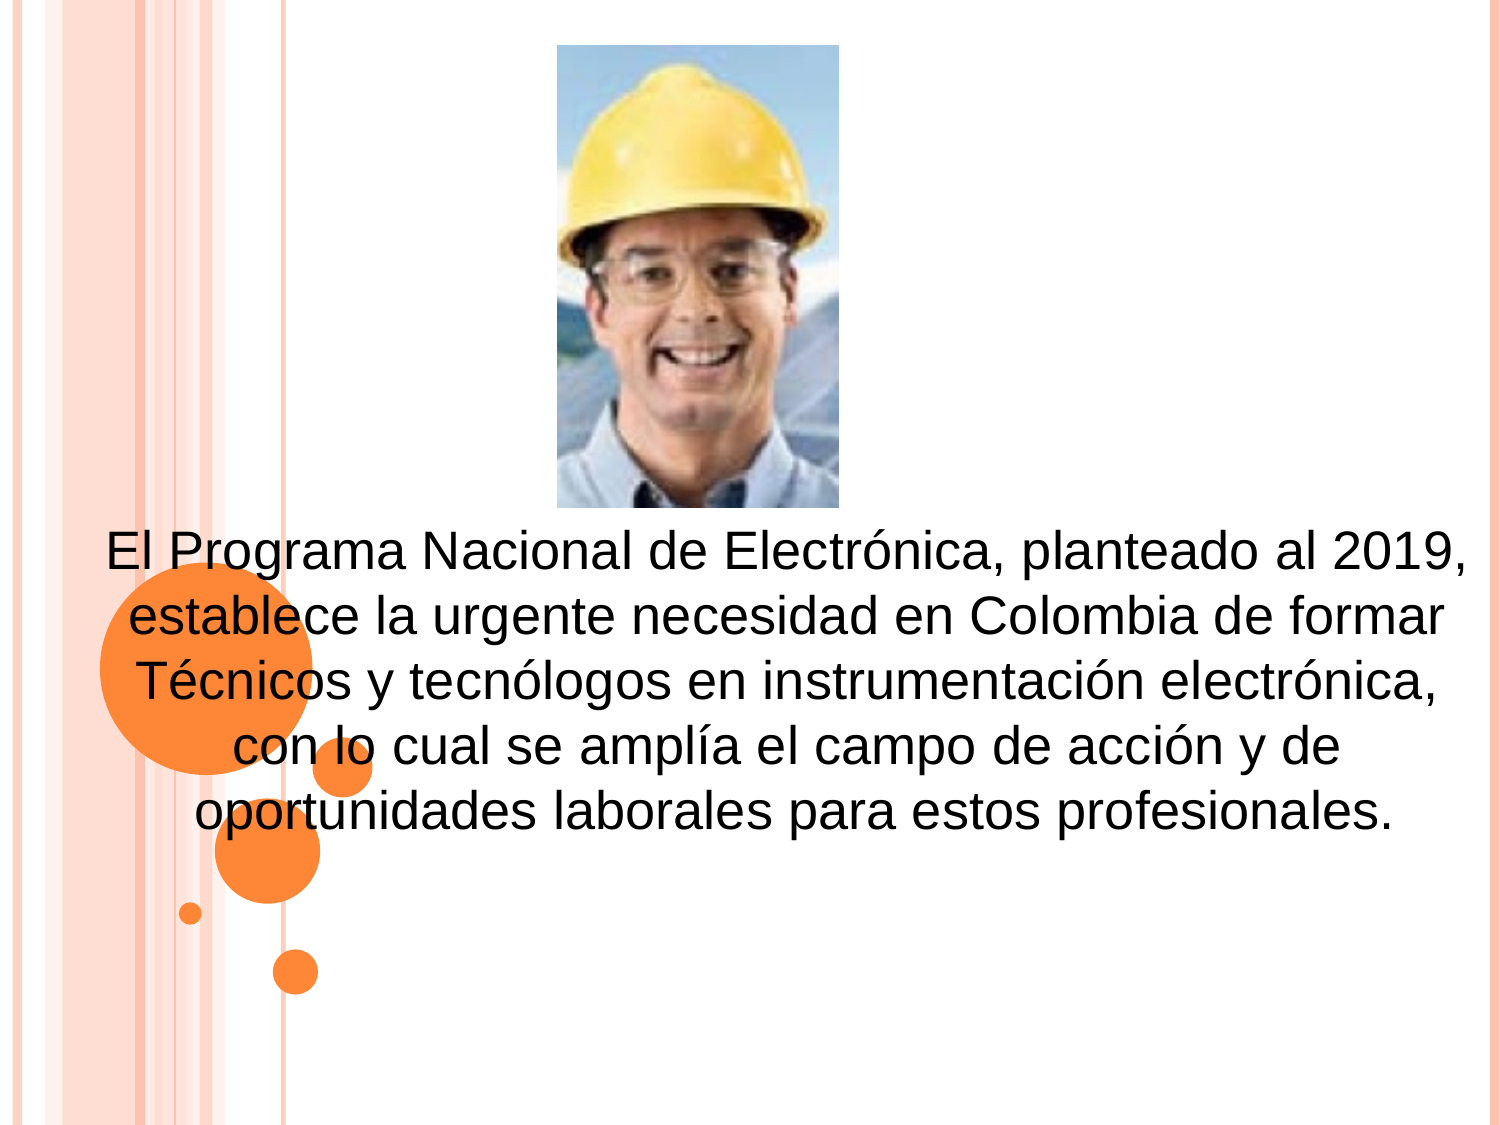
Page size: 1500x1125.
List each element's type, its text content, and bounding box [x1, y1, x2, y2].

picture [557, 45, 839, 508]
text_box El Programa Nacional de Electrónica, planteado al 2019, establece la urgente necesidad en Colombia de formar Técnicos y tecnólogos en instrumentación electrónica, con lo cual se amplía el campo de acción y de oportunidades laborales para estos profesionales. [90, 507, 1500, 1099]
